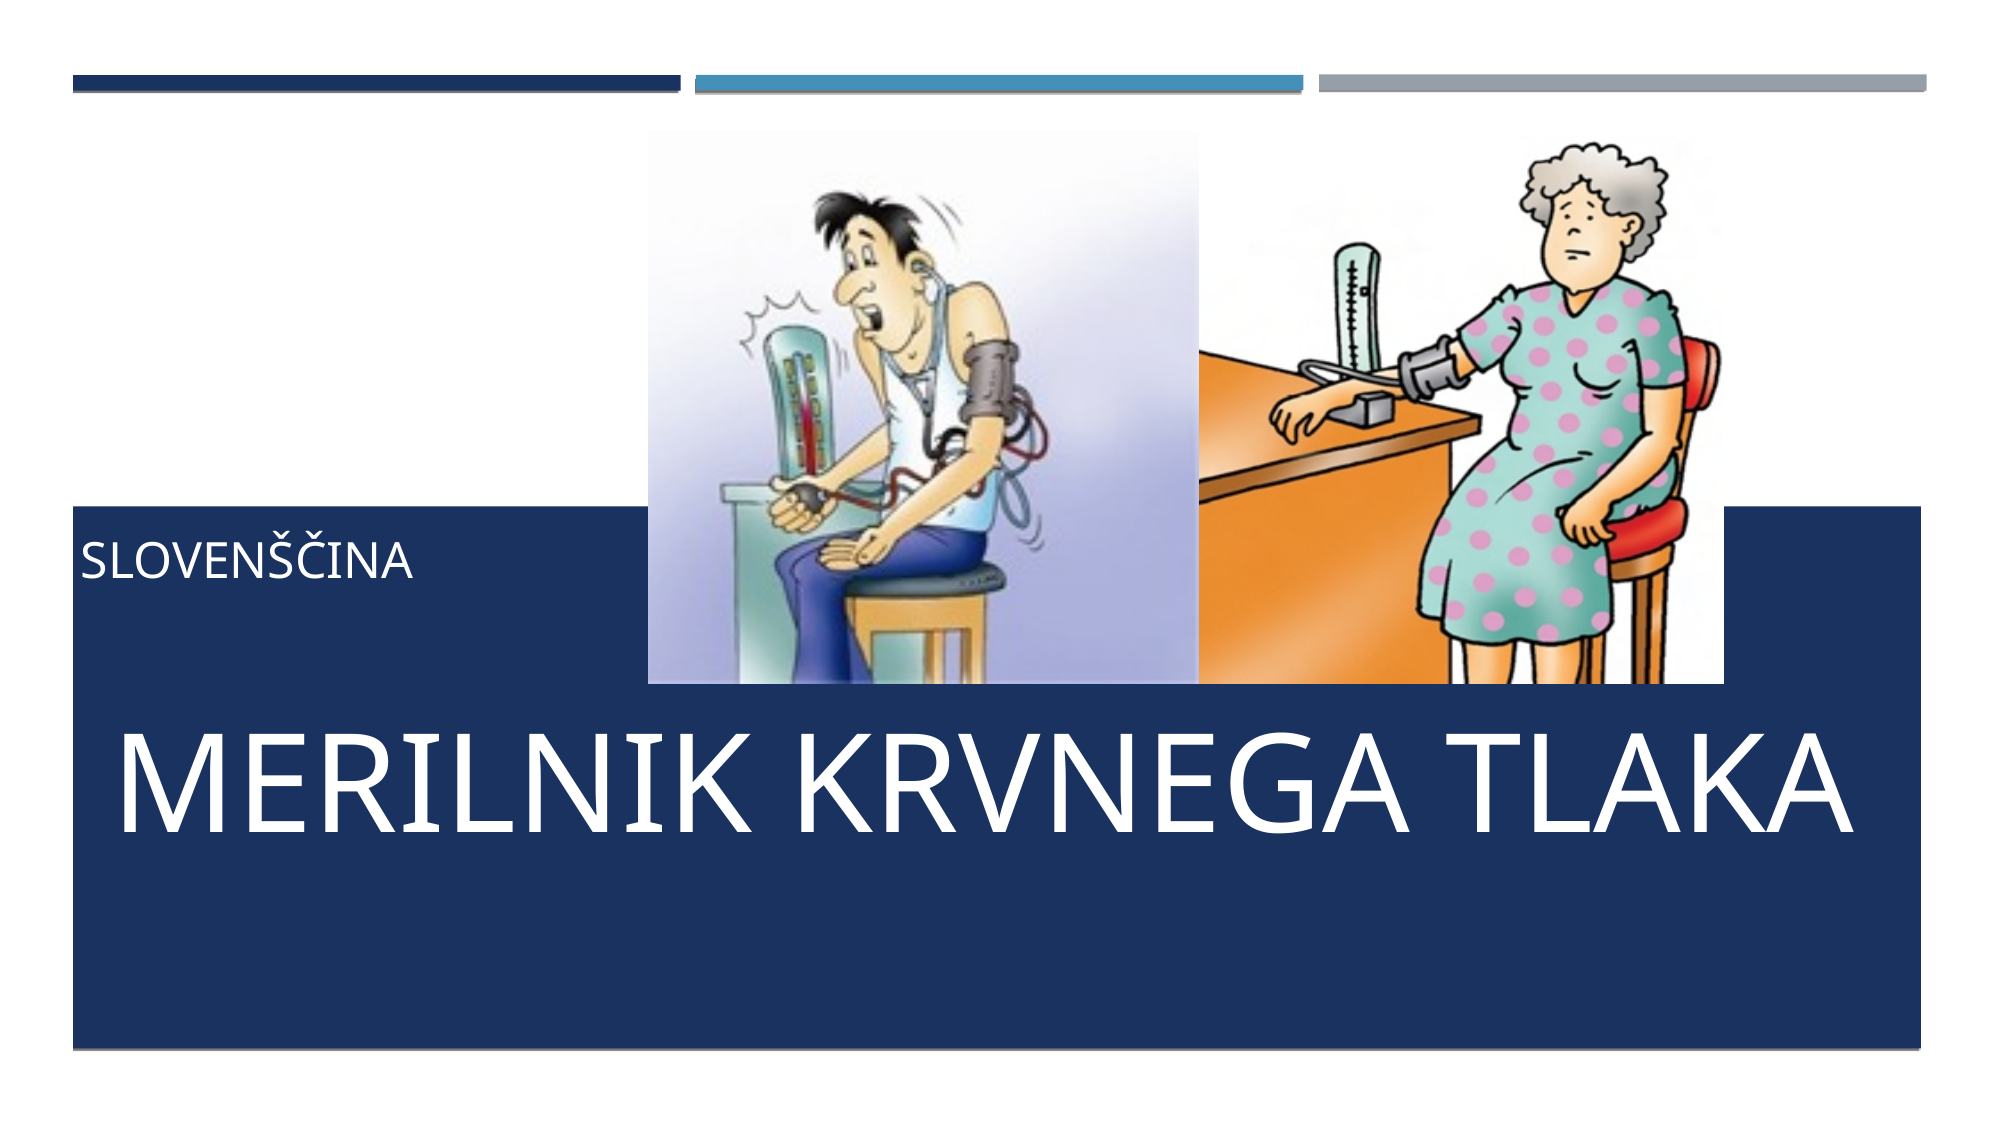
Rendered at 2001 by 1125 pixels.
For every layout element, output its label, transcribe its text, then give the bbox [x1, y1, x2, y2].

subtitle slovenščina [65, 355, 569, 628]
picture [648, 130, 1724, 684]
title merilnik krvnega tlaka [96, 627, 1893, 868]
